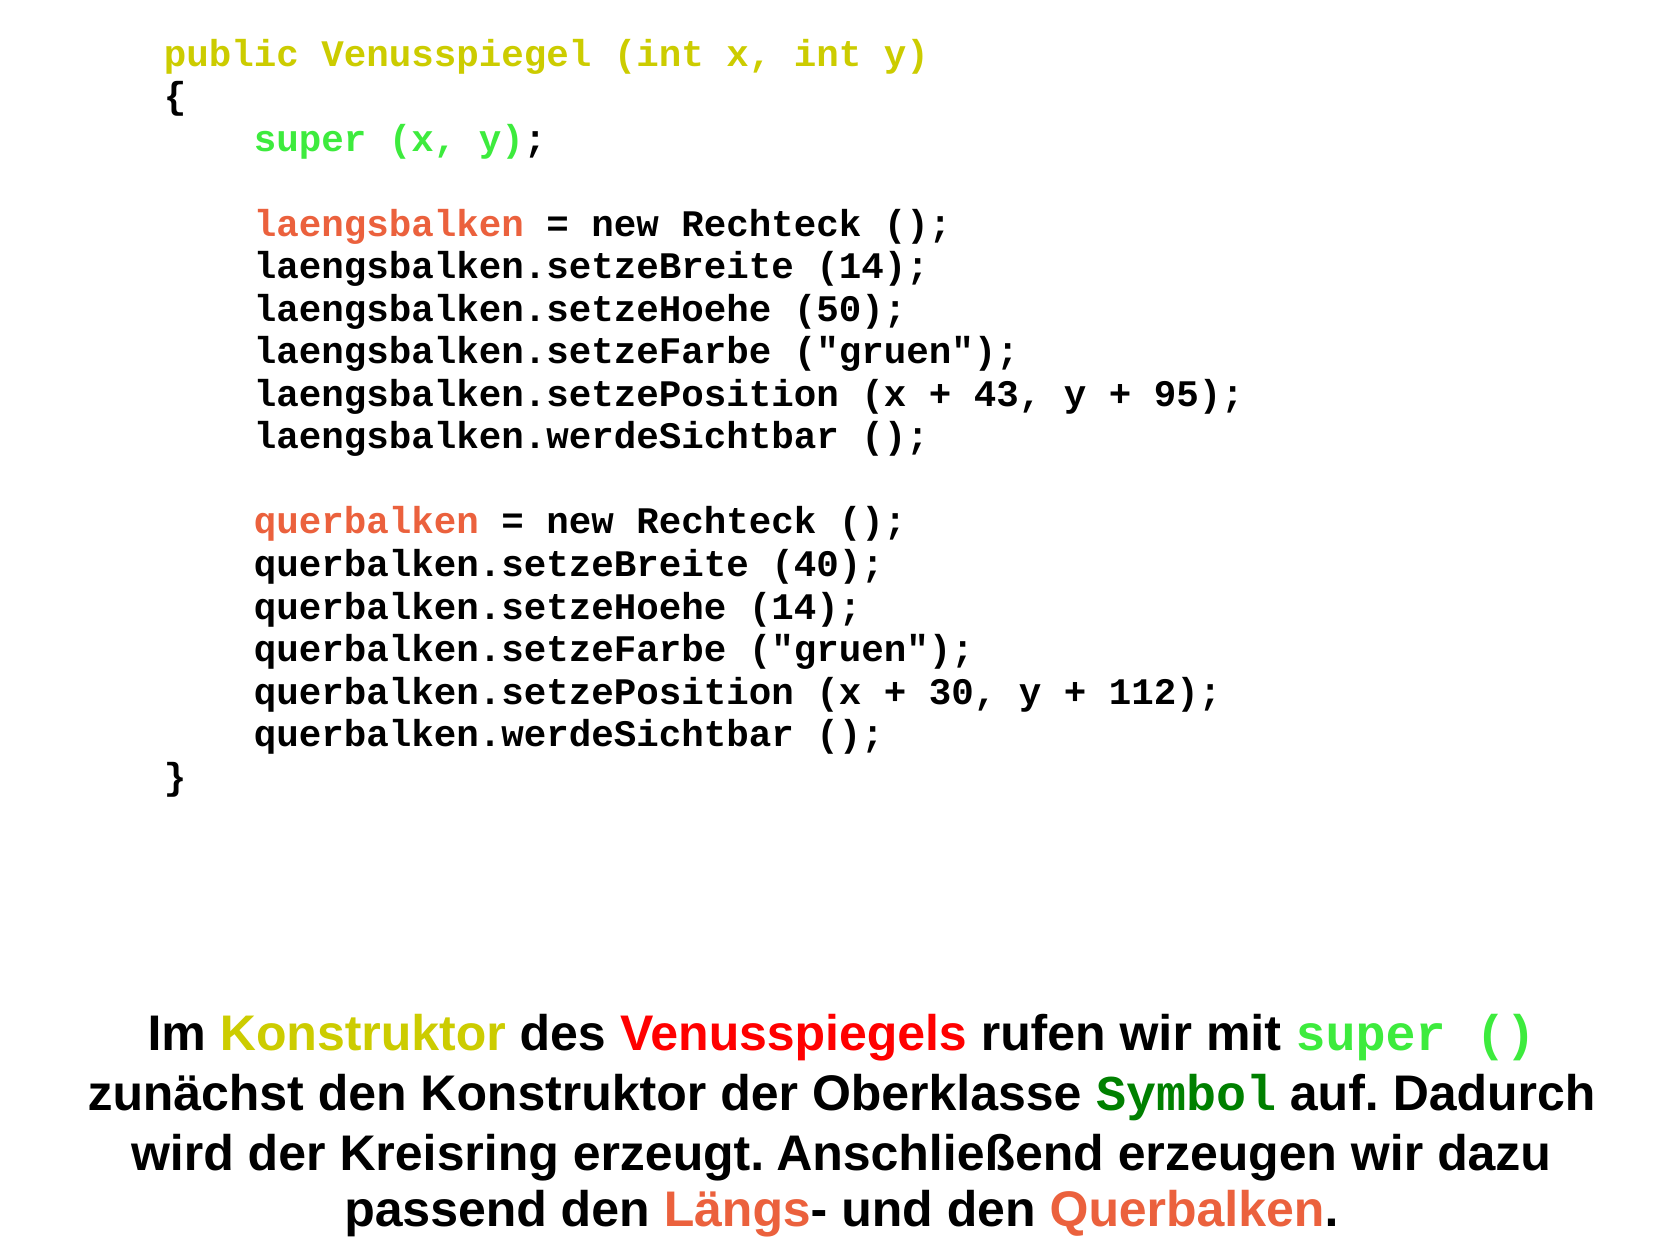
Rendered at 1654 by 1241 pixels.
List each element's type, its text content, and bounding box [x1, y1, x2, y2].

text_box public Venusspiegel (int x, int y) { super (x, y); laengsbalken = new Rechteck (); laengsbalken.setzeBreite (14); laengsbalken.setzeHoehe (50); laengsbalken.setzeFarbe ("gruen"); laengsbalken.setzePosition (x + 43, y + 95); laengsbalken.werdeSichtbar (); querbalken = new Rechteck (); querbalken.setzeBreite (40); querbalken.setzeHoehe (14); querbalken.setzeFarbe ("gruen"); querbalken.setzePosition (x + 30, y + 112); querbalken.werdeSichtbar (); } [59, 27, 1625, 808]
text_box Im Konstruktor des Venusspiegels rufen wir mit super () zunächst den Konstruktor der Oberklasse Symbol auf. Dadurch wird der Kreisring erzeugt. Anschließend erzeugen wir dazu passend den Längs- und den Querbalken. [59, 997, 1625, 1241]
